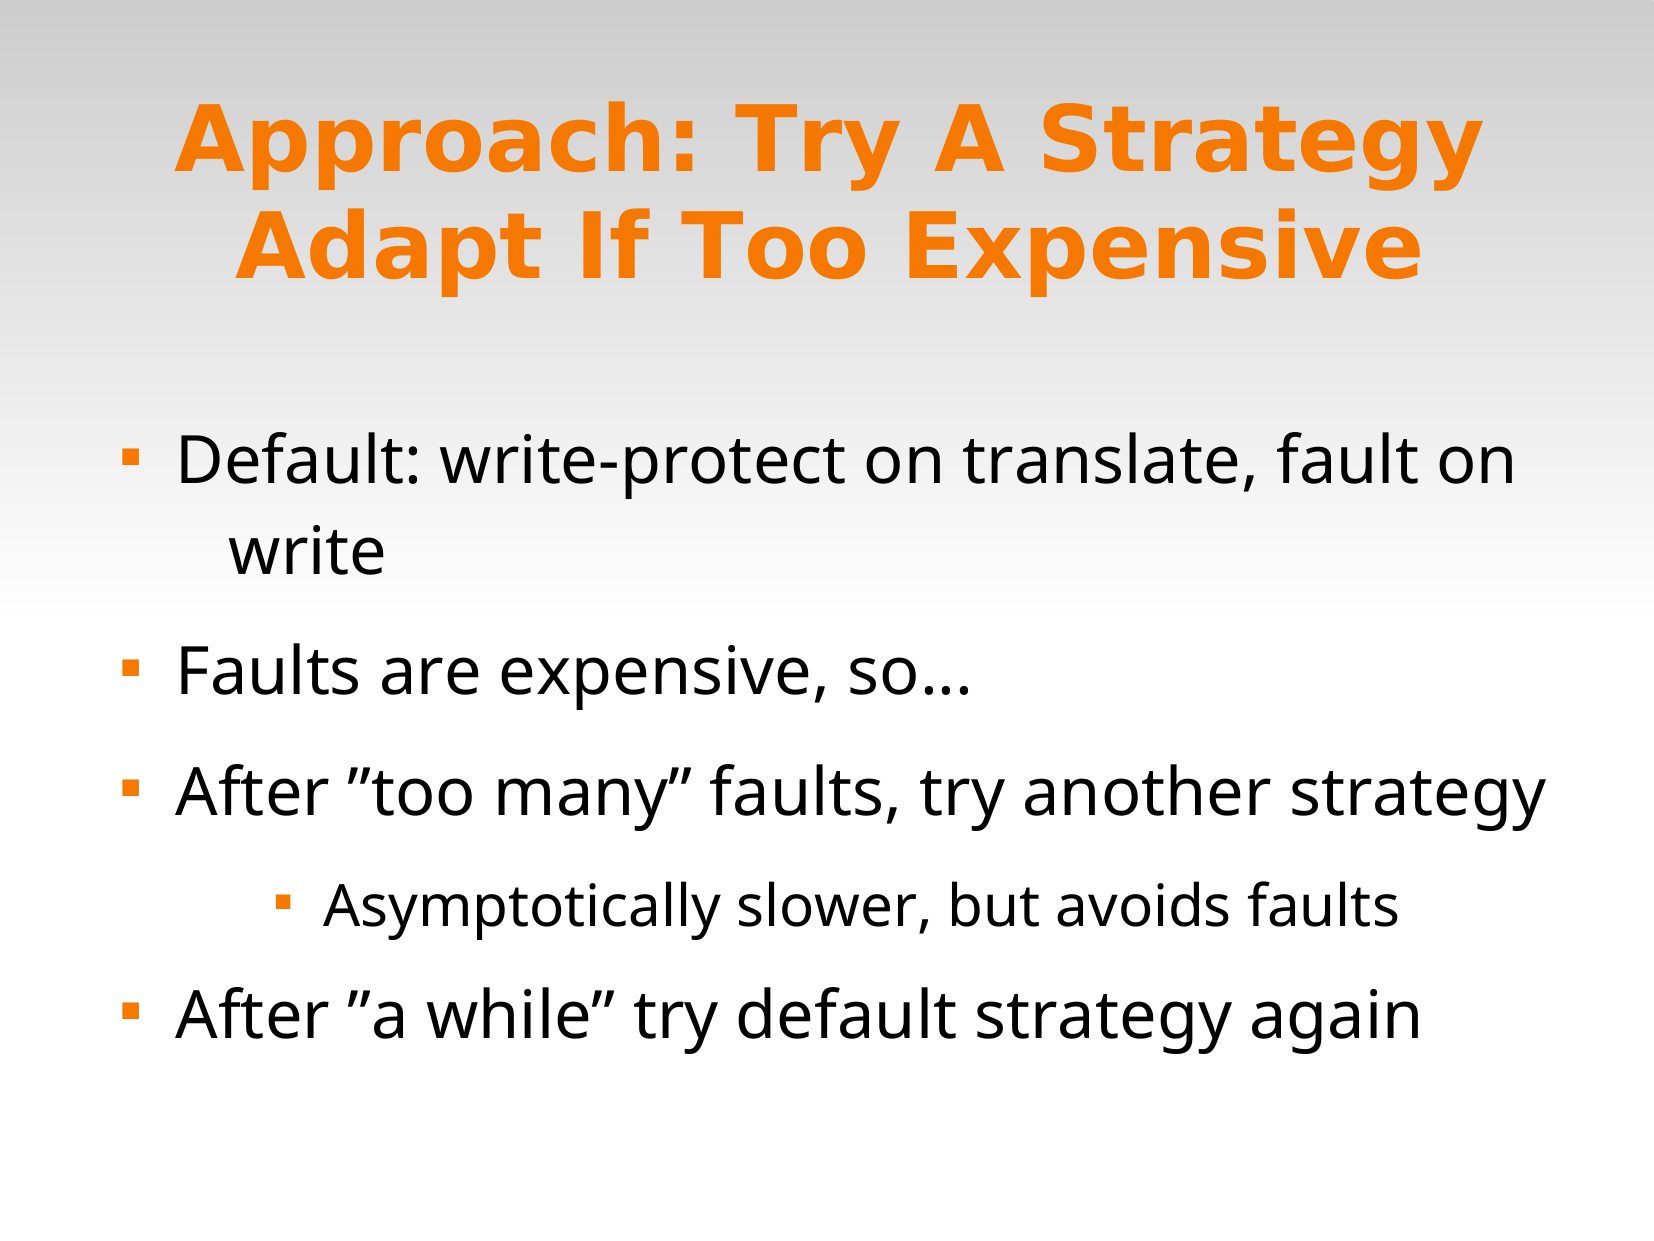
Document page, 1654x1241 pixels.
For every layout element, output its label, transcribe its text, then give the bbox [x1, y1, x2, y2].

title Approach: Try A Strategy Adapt If Too Expensive [86, 85, 1576, 301]
list Default: write-protect on translate, fault on write Faults are expensive, so... After ”too many” faults, try another strategy Asymptotically slower, but avoids faults After ”a while” try default strategy again [86, 412, 1576, 1023]
